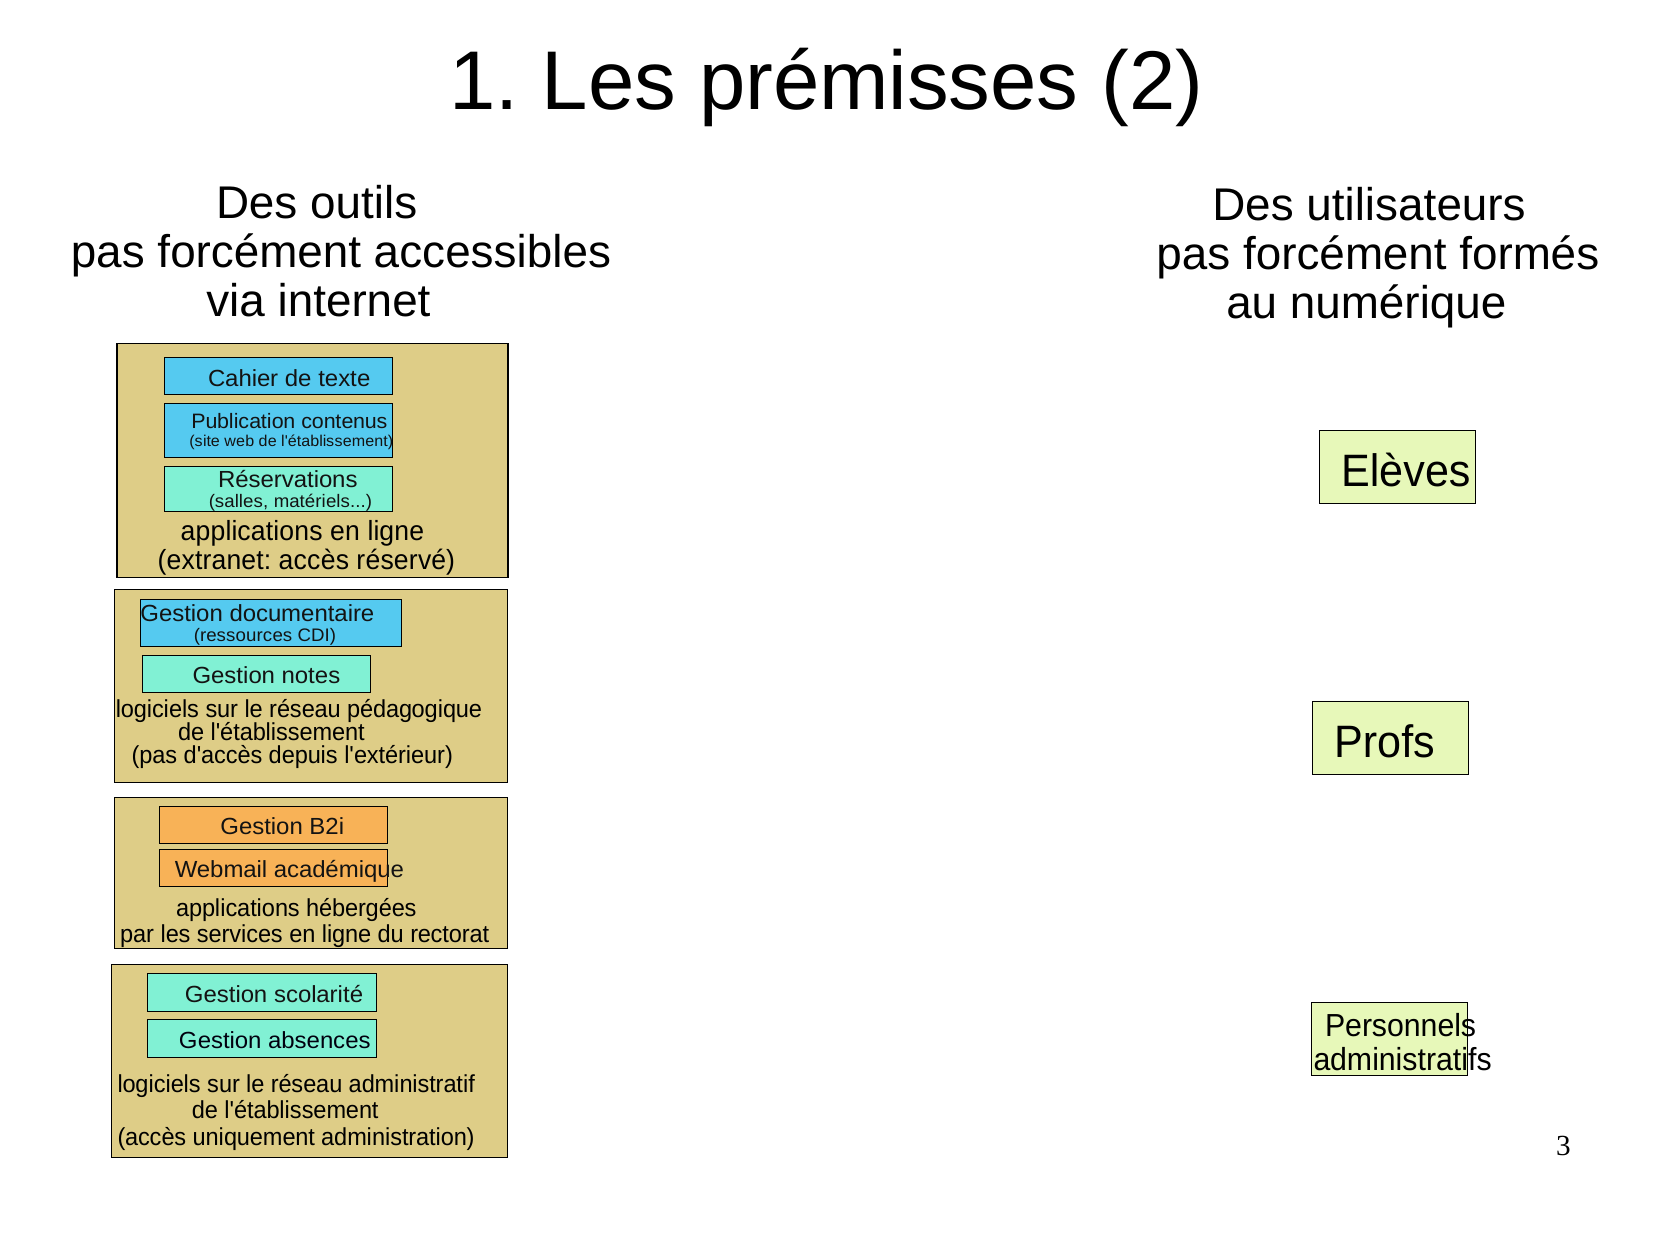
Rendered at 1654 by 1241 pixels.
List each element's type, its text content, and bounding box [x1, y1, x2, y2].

text_box [114, 589, 508, 782]
text_box [115, 798, 508, 949]
text_box au numérique [1226, 277, 1507, 329]
text_box applications en ligne [180, 515, 420, 544]
text_box pas forcément formés [1156, 228, 1600, 280]
text_box Webmail académique [174, 856, 408, 883]
text_box Personnels [1325, 1006, 1476, 1041]
text_box Gestion notes [192, 663, 342, 690]
text_box logiciels sur le réseau pédagogique [115, 694, 489, 723]
text_box [1312, 1003, 1467, 1075]
text_box Publication contenus [191, 410, 387, 432]
text_box Gestion documentaire [140, 600, 378, 627]
text_box Des utilisateurs [1212, 179, 1527, 228]
text_box Gestion scolarité [184, 981, 365, 1008]
text_box de l'établissement [178, 717, 374, 741]
text_box Cahier de texte [208, 364, 373, 392]
text_box pas forcément accessibles [70, 226, 612, 278]
text_box [117, 343, 508, 578]
text_box de l'établissement [191, 1096, 388, 1122]
text_box Elèves [1341, 445, 1471, 497]
text_box administratifs [1313, 1041, 1492, 1077]
text_box Réservations [218, 466, 360, 490]
text_box logiciels sur le réseau administratif [117, 1070, 480, 1098]
text_box [112, 964, 508, 1157]
text_box (pas d'accès depuis l'extérieur) [131, 741, 458, 769]
text_box [1313, 702, 1468, 774]
text_box Gestion B2i [220, 813, 346, 840]
text_box Profs [1334, 716, 1435, 767]
text_box (accès uniquement administration) [117, 1122, 481, 1151]
text_box [1320, 431, 1475, 503]
text_box par les services en ligne du rectorat [120, 920, 495, 949]
text_box (extranet: accès réservé) [157, 544, 451, 576]
text_box via internet [206, 275, 431, 327]
text_box Gestion absences [178, 1027, 373, 1054]
title 1. Les prémisses (2) [82, 19, 1571, 142]
text_box applications hébergées [176, 894, 421, 920]
text_box (site web de l'établissement) [189, 432, 392, 450]
text_box (salles, matériels...) [208, 490, 370, 512]
text_box Des outils [216, 177, 418, 226]
text_box (ressources CDI) [193, 624, 335, 645]
